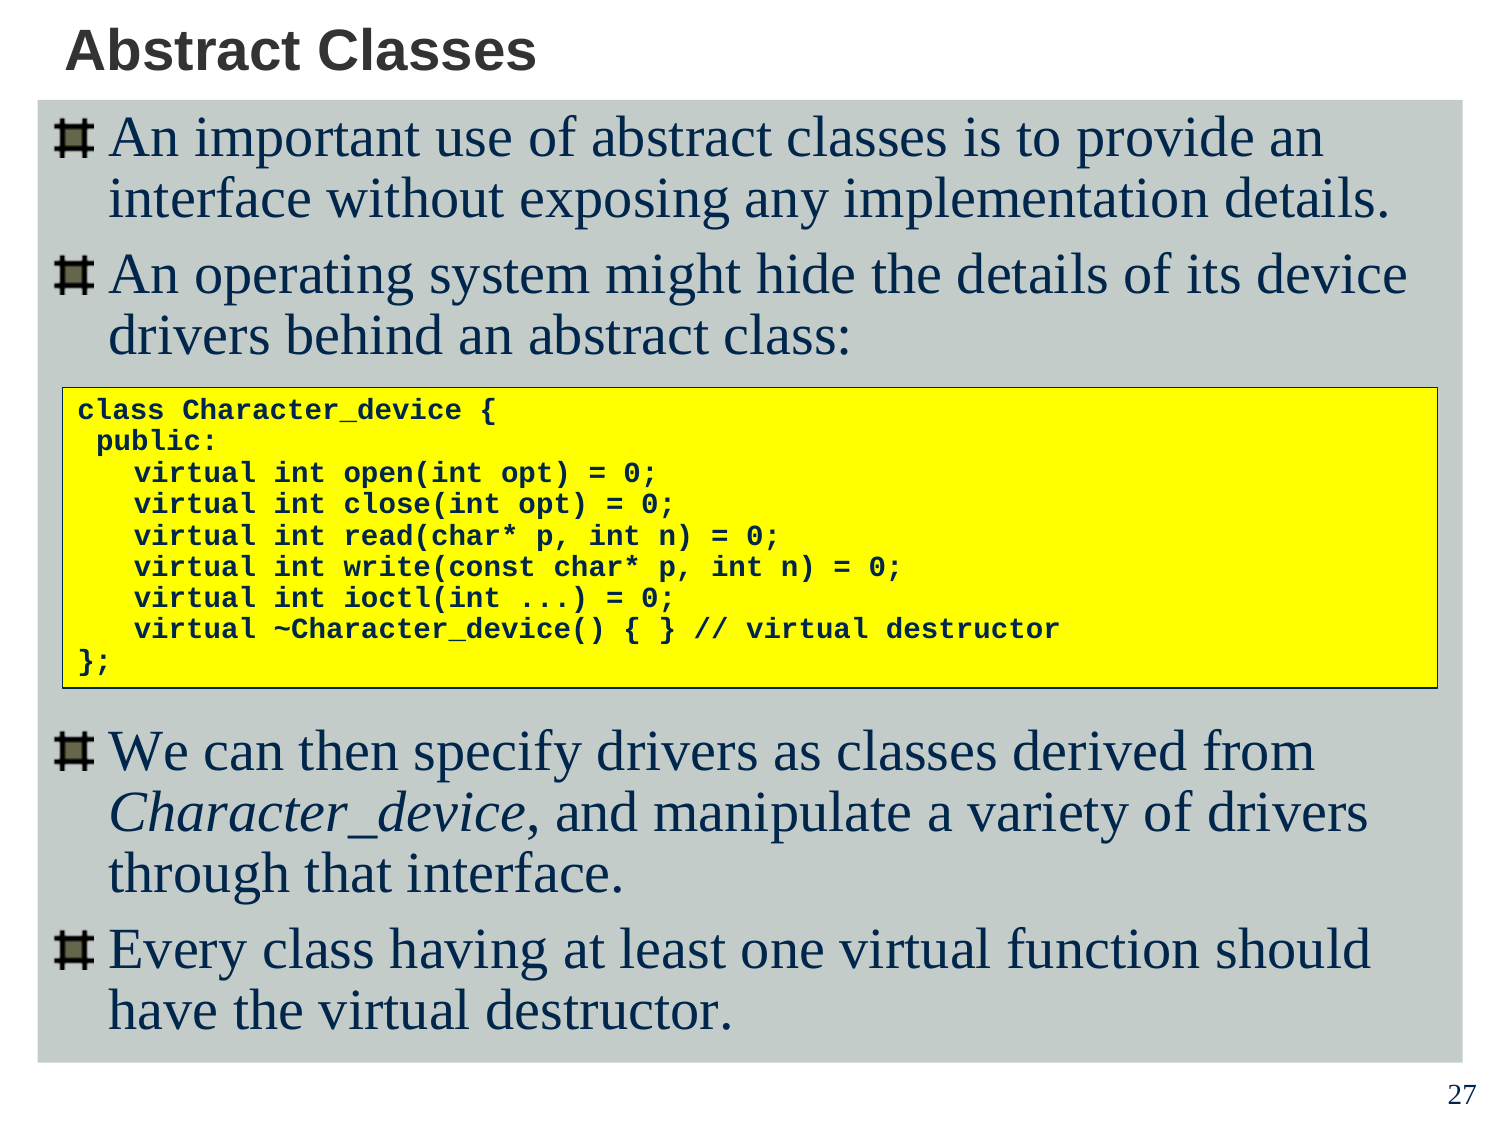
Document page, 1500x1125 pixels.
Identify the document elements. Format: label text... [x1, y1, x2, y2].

text_box class Character_device { public: virtual int open(int opt) = 0; virtual int close(int opt) = 0; virtual int read(char* p, int n) = 0; virtual int write(const char* p, int n) = 0; virtual int ioctl(int ...) = 0; virtual ~Character_device() { } // virtual destructor }; [62, 387, 1438, 691]
list An important use of abstract classes is to provide an interface without exposing any implementation details. An operating system might hide the details of its device drivers behind an abstract class: We can then specify drivers as classes derived from Character_device, and manipulate a variety of drivers through that interface. Every class having at least one virtual function should have the virtual destructor. [37, 99, 1463, 1063]
title Abstract Classes [50, 0, 1450, 91]
